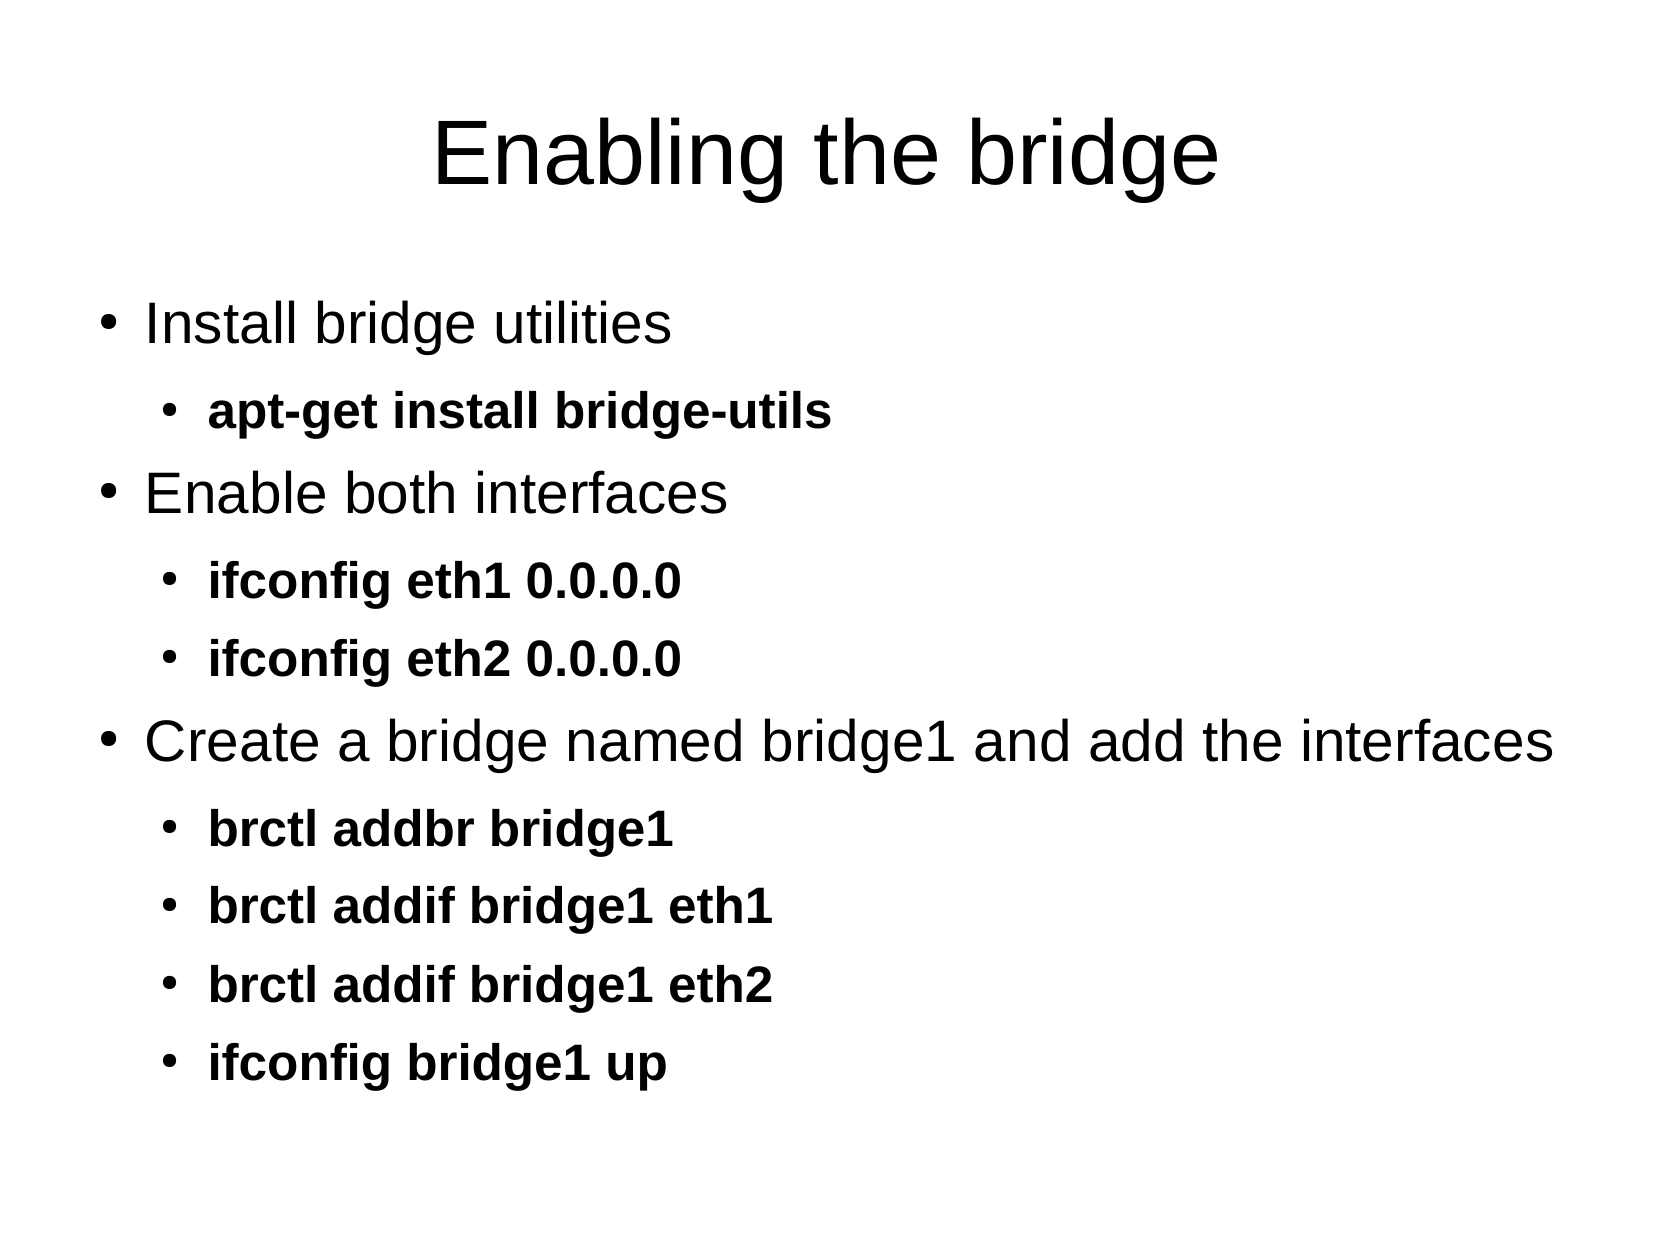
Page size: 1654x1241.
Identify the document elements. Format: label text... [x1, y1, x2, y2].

title Enabling the bridge [82, 49, 1571, 257]
list Install bridge utilities apt-get install bridge-utils Enable both interfaces ifconfig eth1 0.0.0.0 ifconfig eth2 0.0.0.0 Create a bridge named bridge1 and add the interfaces brctl addbr bridge1 brctl addif bridge1 eth1 brctl addif bridge1 eth2 ifconfig bridge1 up [82, 290, 1571, 1109]
